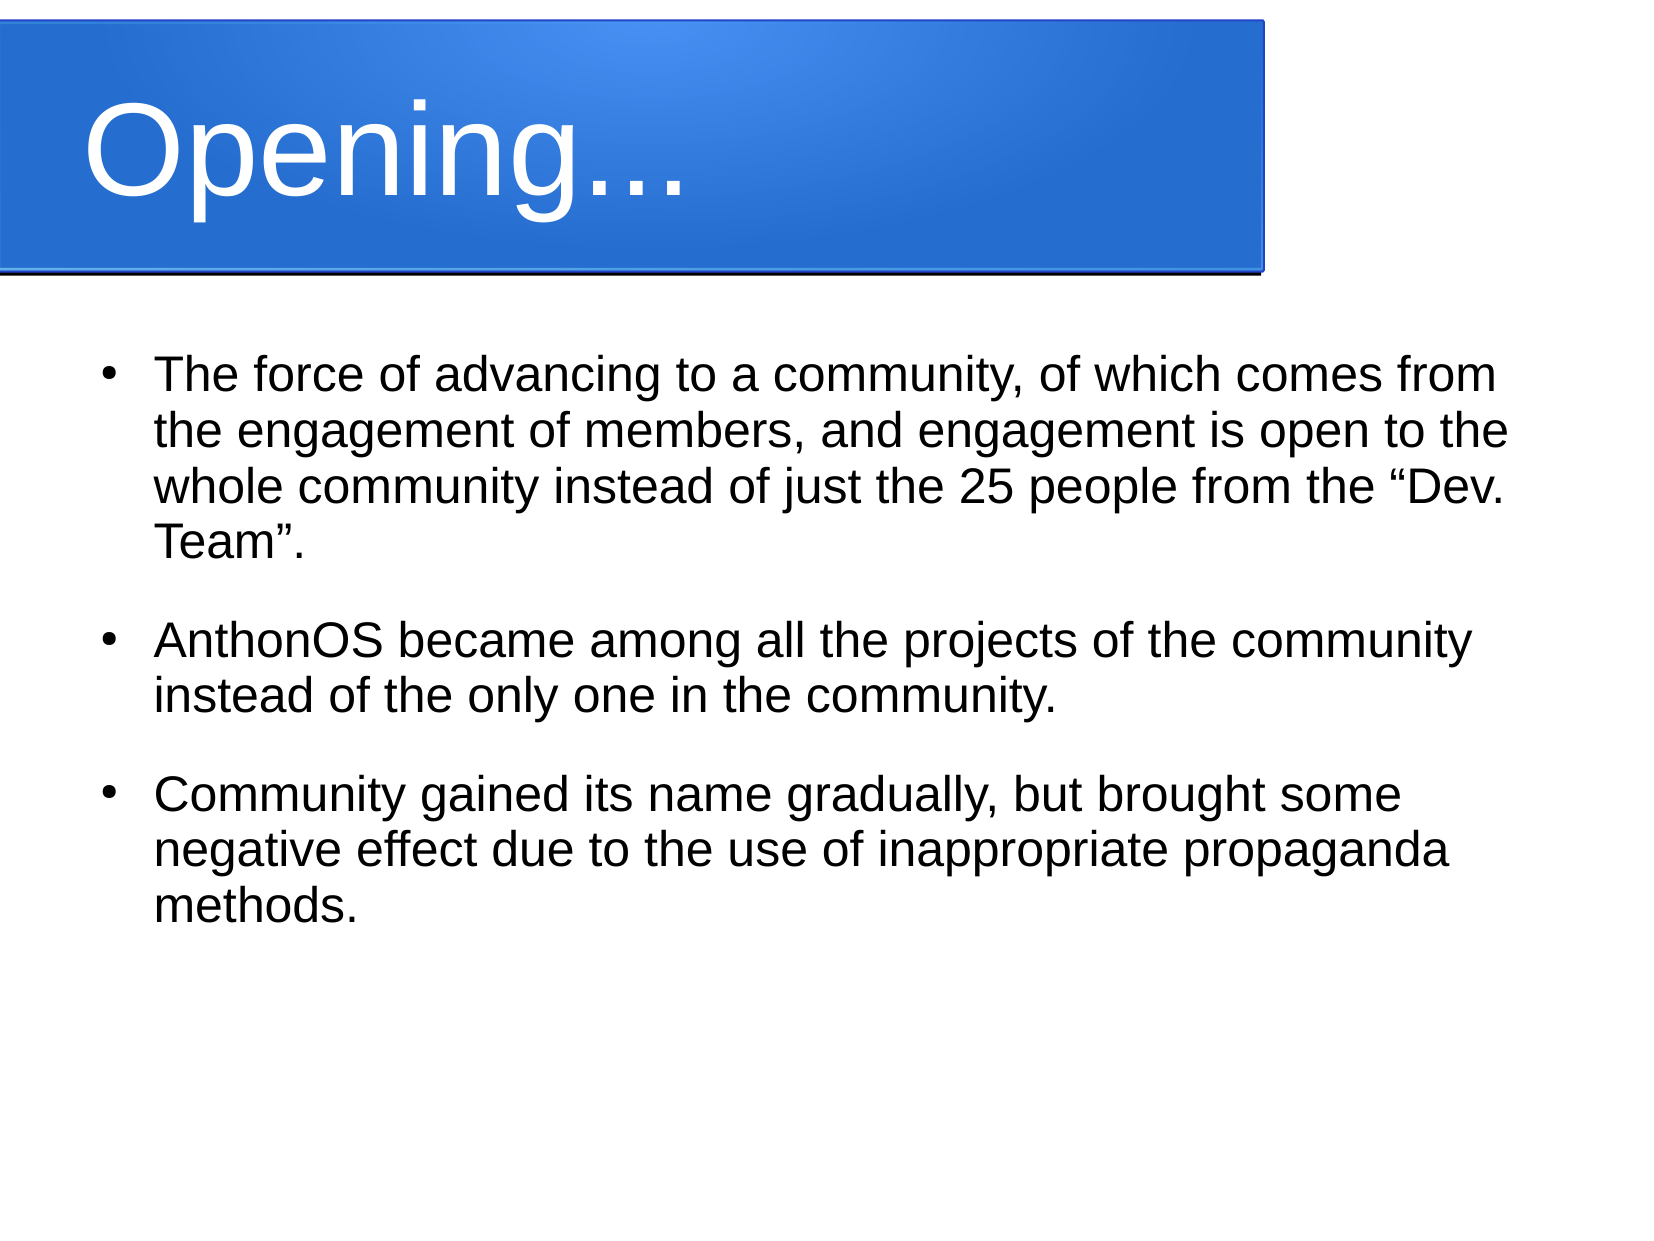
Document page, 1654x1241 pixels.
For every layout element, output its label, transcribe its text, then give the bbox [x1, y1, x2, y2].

title Opening... [82, 47, 1235, 252]
list The force of advancing to a community, of which comes from the engagement of members, and engagement is open to the whole community instead of just the 25 people from the “Dev. Team”. AnthonOS became among all the projects of the community instead of the only one in the community. Community gained its name gradually, but brought some negative effect due to the use of inappropriate propaganda methods. [82, 346, 1571, 1066]
